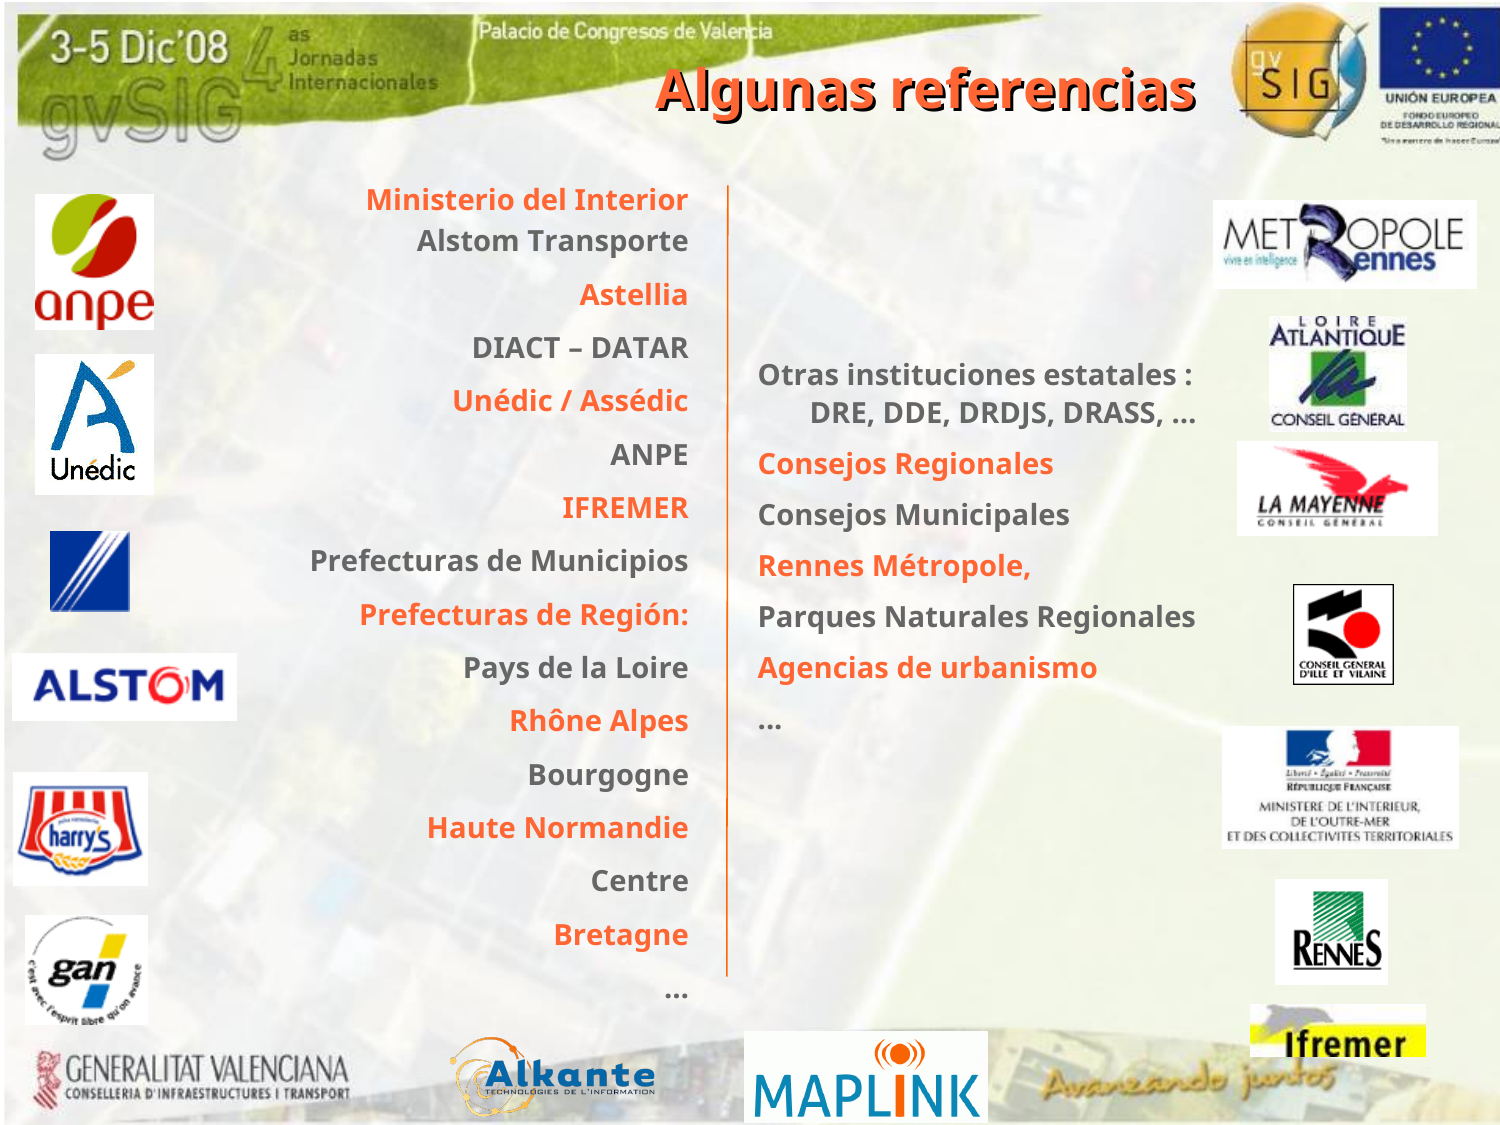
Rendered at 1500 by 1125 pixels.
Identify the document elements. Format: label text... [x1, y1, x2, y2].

text_box Ministerio del Interior Alstom Transporte Astellia DIACT – DATAR Unédic / Assédic ANPE IFREMER Prefecturas de Municipios Prefecturas de Región: Pays de la Loire Rhône Alpes Bourgogne Haute Normandie Centre Bretagne … [189, 177, 704, 1047]
list Otras instituciones estatales : DRE, DDE, DRDJS, DRASS, … Consejos Regionales Consejos Municipales Rennes Métropole, Parques Naturales Regionales Agencias de urbanismo ... [742, 289, 1258, 883]
title Algunas referencias [596, 12, 1211, 161]
picture [4, 2, 1500, 1125]
